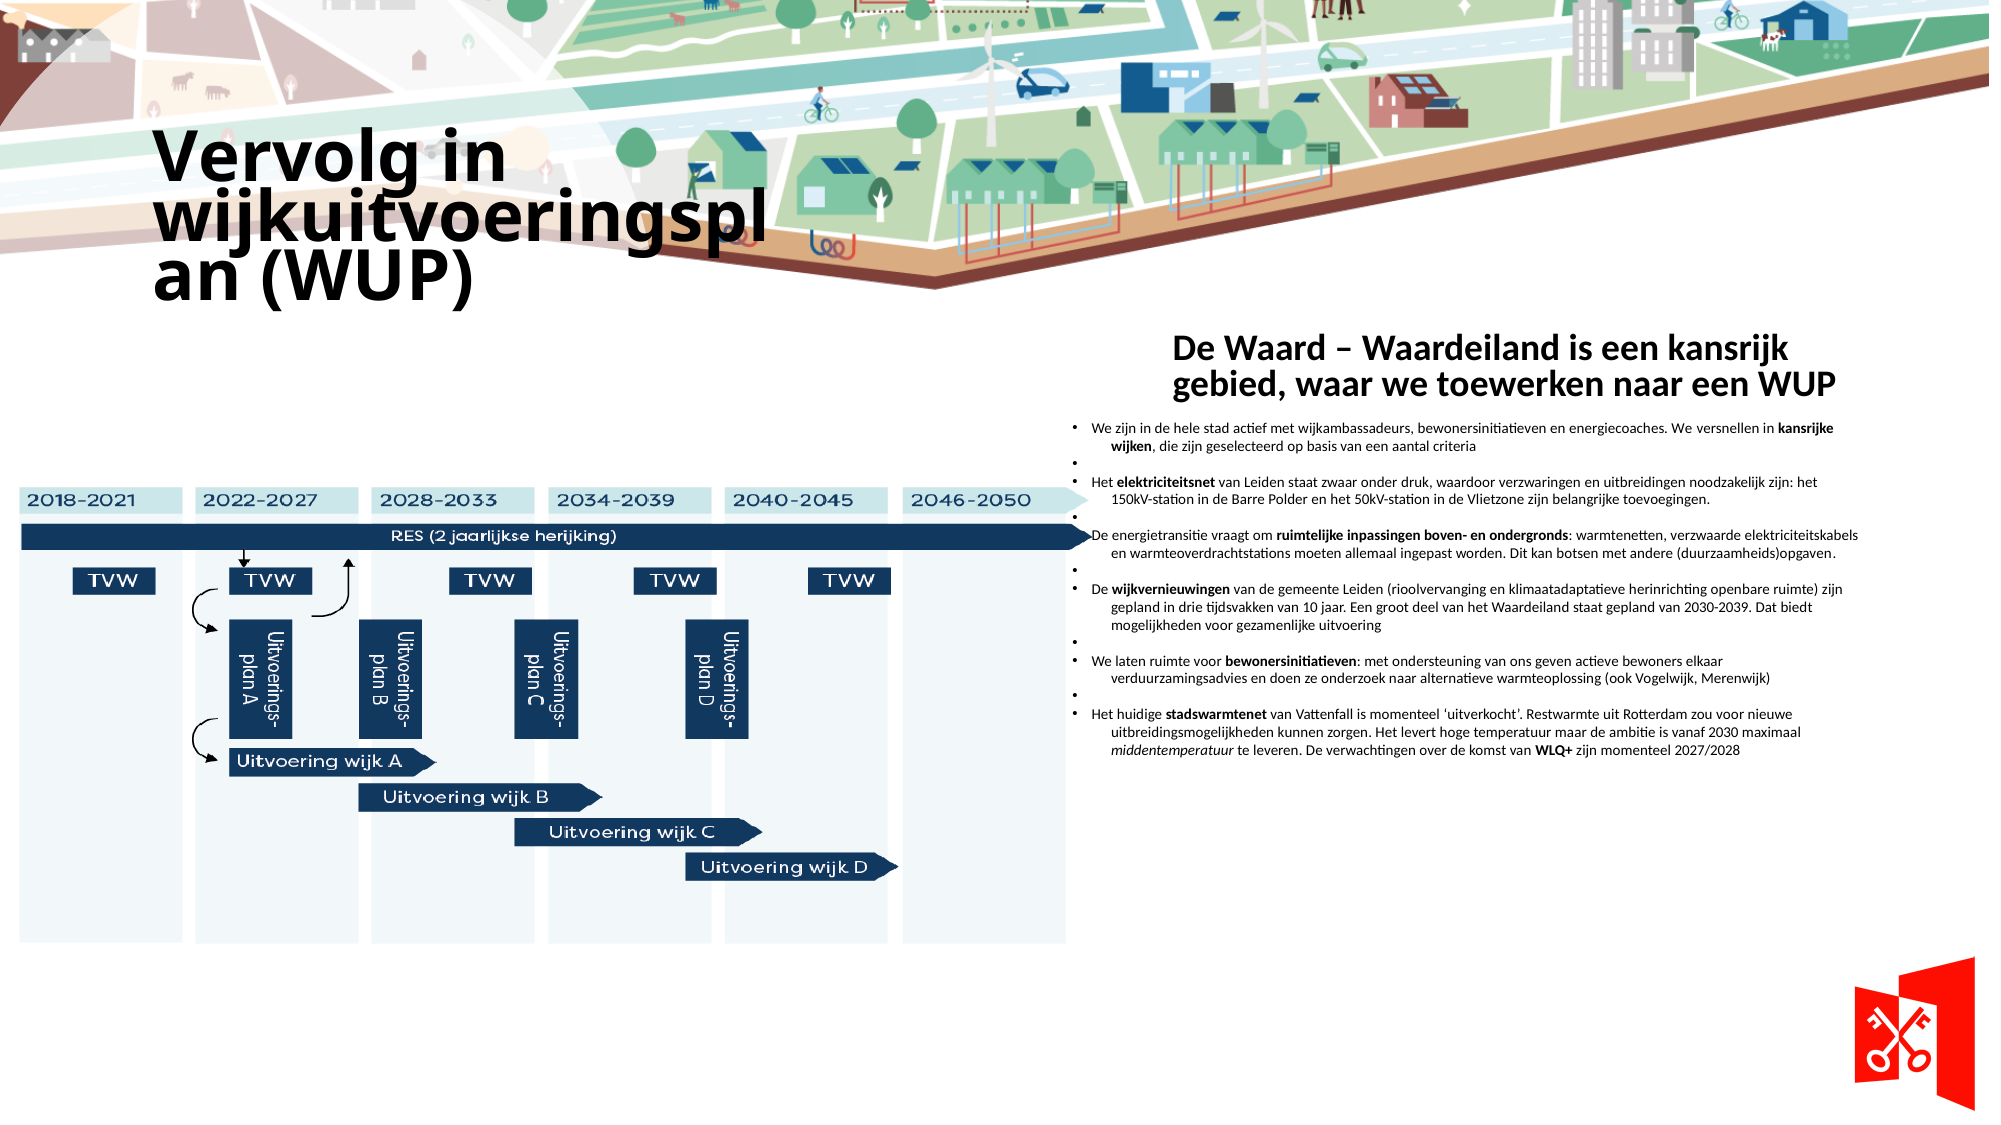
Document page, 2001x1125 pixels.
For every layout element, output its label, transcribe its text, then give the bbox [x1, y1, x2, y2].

text_box [0, 0, 655, 437]
list De Waard – Waardeiland is een kansrijk gebied, waar we toewerken naar een WUP [1157, 275, 1863, 410]
text_box Vervolg in wijkuitvoeringsplan (WUP) [137, 114, 805, 333]
list We zijn in de hele stad actief met wijkambassadeurs, bewonersinitiatieven en energiecoaches. We versnellen in kansrijke wijken, die zijn geselecteerd op basis van een aantal criteria Het elektriciteitsnet van Leiden staat zwaar onder druk, waardoor verzwaringen en uitbreidingen noodzakelijk zijn: het 150kV-station in de Barre Polder en het 50kV-station in de Vlietzone zijn belangrijke toevoegingen. De energietransitie vraagt om ruimtelijke inpassingen boven- en ondergronds: warmtenetten, verzwaarde elektriciteitskabels en warmteoverdrachtstations moeten allemaal ingepast worden. Dit kan botsen met andere (duurzaamheids)opgaven. De wijkvernieuwingen van de gemeente Leiden (rioolvervanging en klimaatadaptatieve herinrichting openbare ruimte) zijn gepland in drie tijdsvakken van 10 jaar. Een groot deel van het Waardeiland staat gepland van 2030-2039. Dat biedt mogelijkheden voor gezamenlijke uitvoering We laten ruimte voor bewonersinitiatieven: met ondersteuning van ons geven actieve bewoners elkaar verduurzamingsadvies en doen ze onderzoek naar alternatieve warmteoplossing (ook Vogelwijk, Merenwijk) Het huidige stadswarmtenet van Vattenfall is momenteel ‘uitverkocht’. Restwarmte uit Rotterdam zou voor nieuwe uitbreidingsmogelijkheden kunnen zorgen. Het levert hoge temperatuur maar de ambitie is vanaf 2030 maximaal middentemperatuur te leveren. De verwachtingen over de komst van WLQ+ zijn momenteel 2027/2028 [1057, 410, 1875, 781]
picture [463, 0, 2000, 295]
picture [0, 0, 138, 125]
picture [1854, 956, 1998, 1112]
picture [0, 437, 1142, 957]
